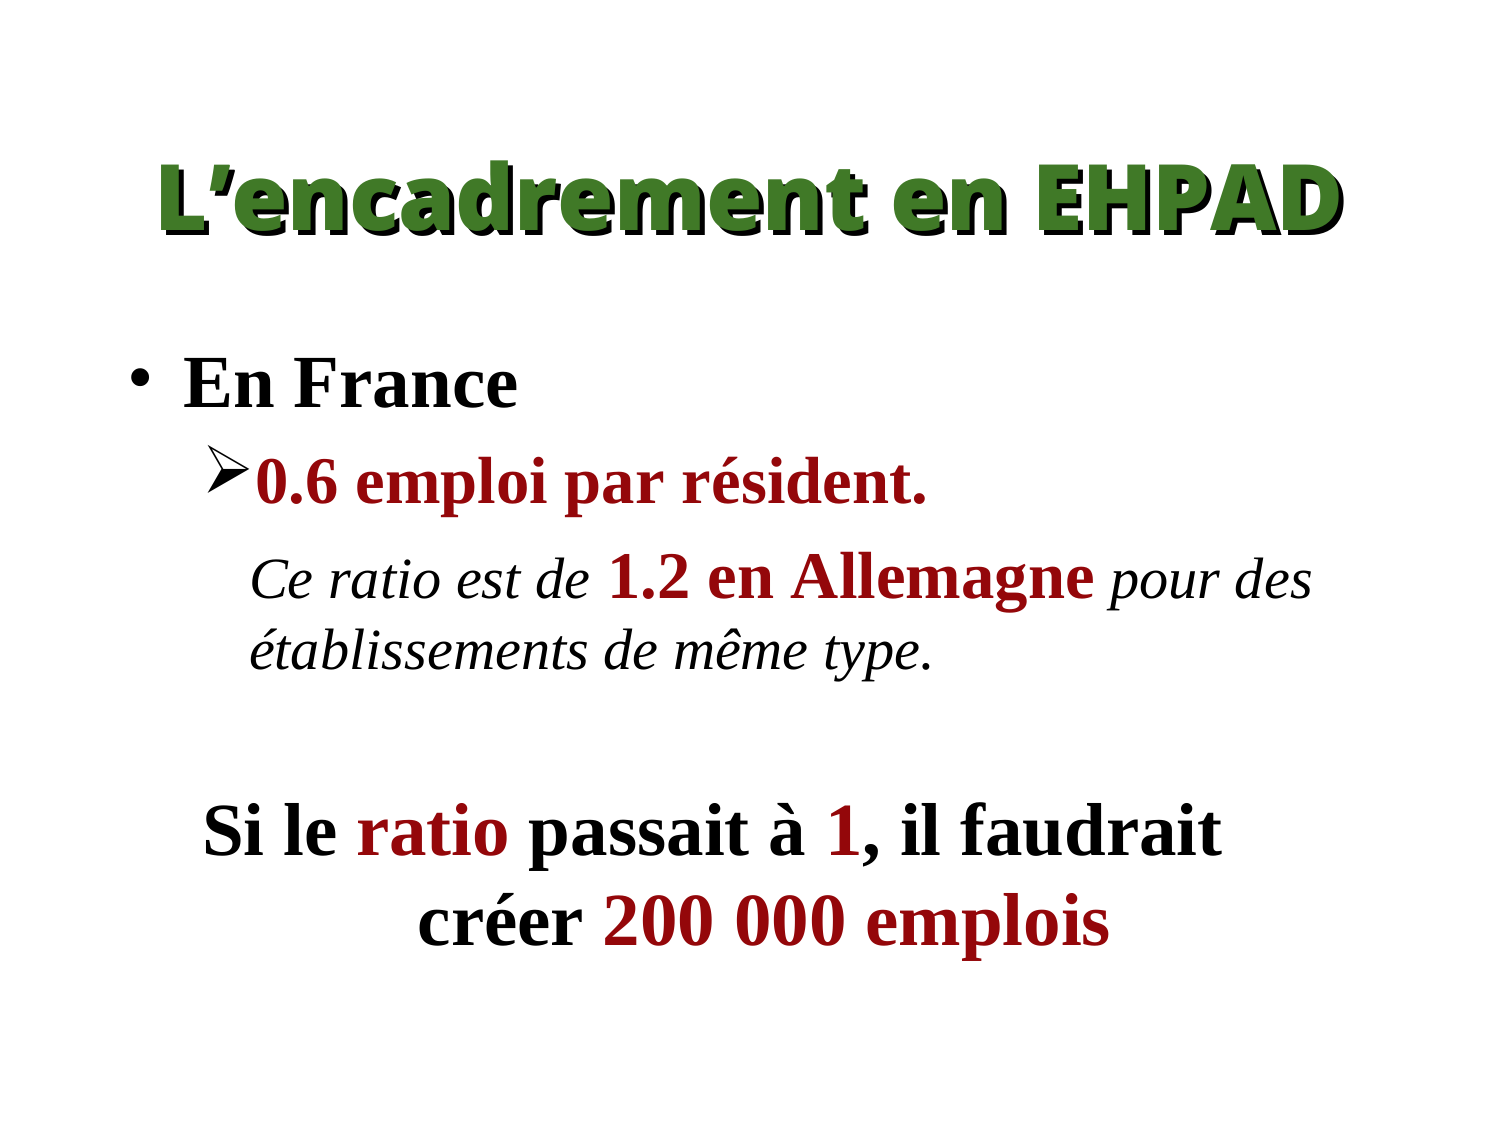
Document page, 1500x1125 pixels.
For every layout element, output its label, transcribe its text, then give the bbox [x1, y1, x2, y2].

list En France 0.6 emploi par résident. Ce ratio est de 1.2 en Allemagne pour des établissements de même type. Si le ratio passait à 1, il faudrait créer 200 000 emplois [112, 324, 1388, 1000]
title L’encadrement en EHPAD [112, 99, 1388, 288]
